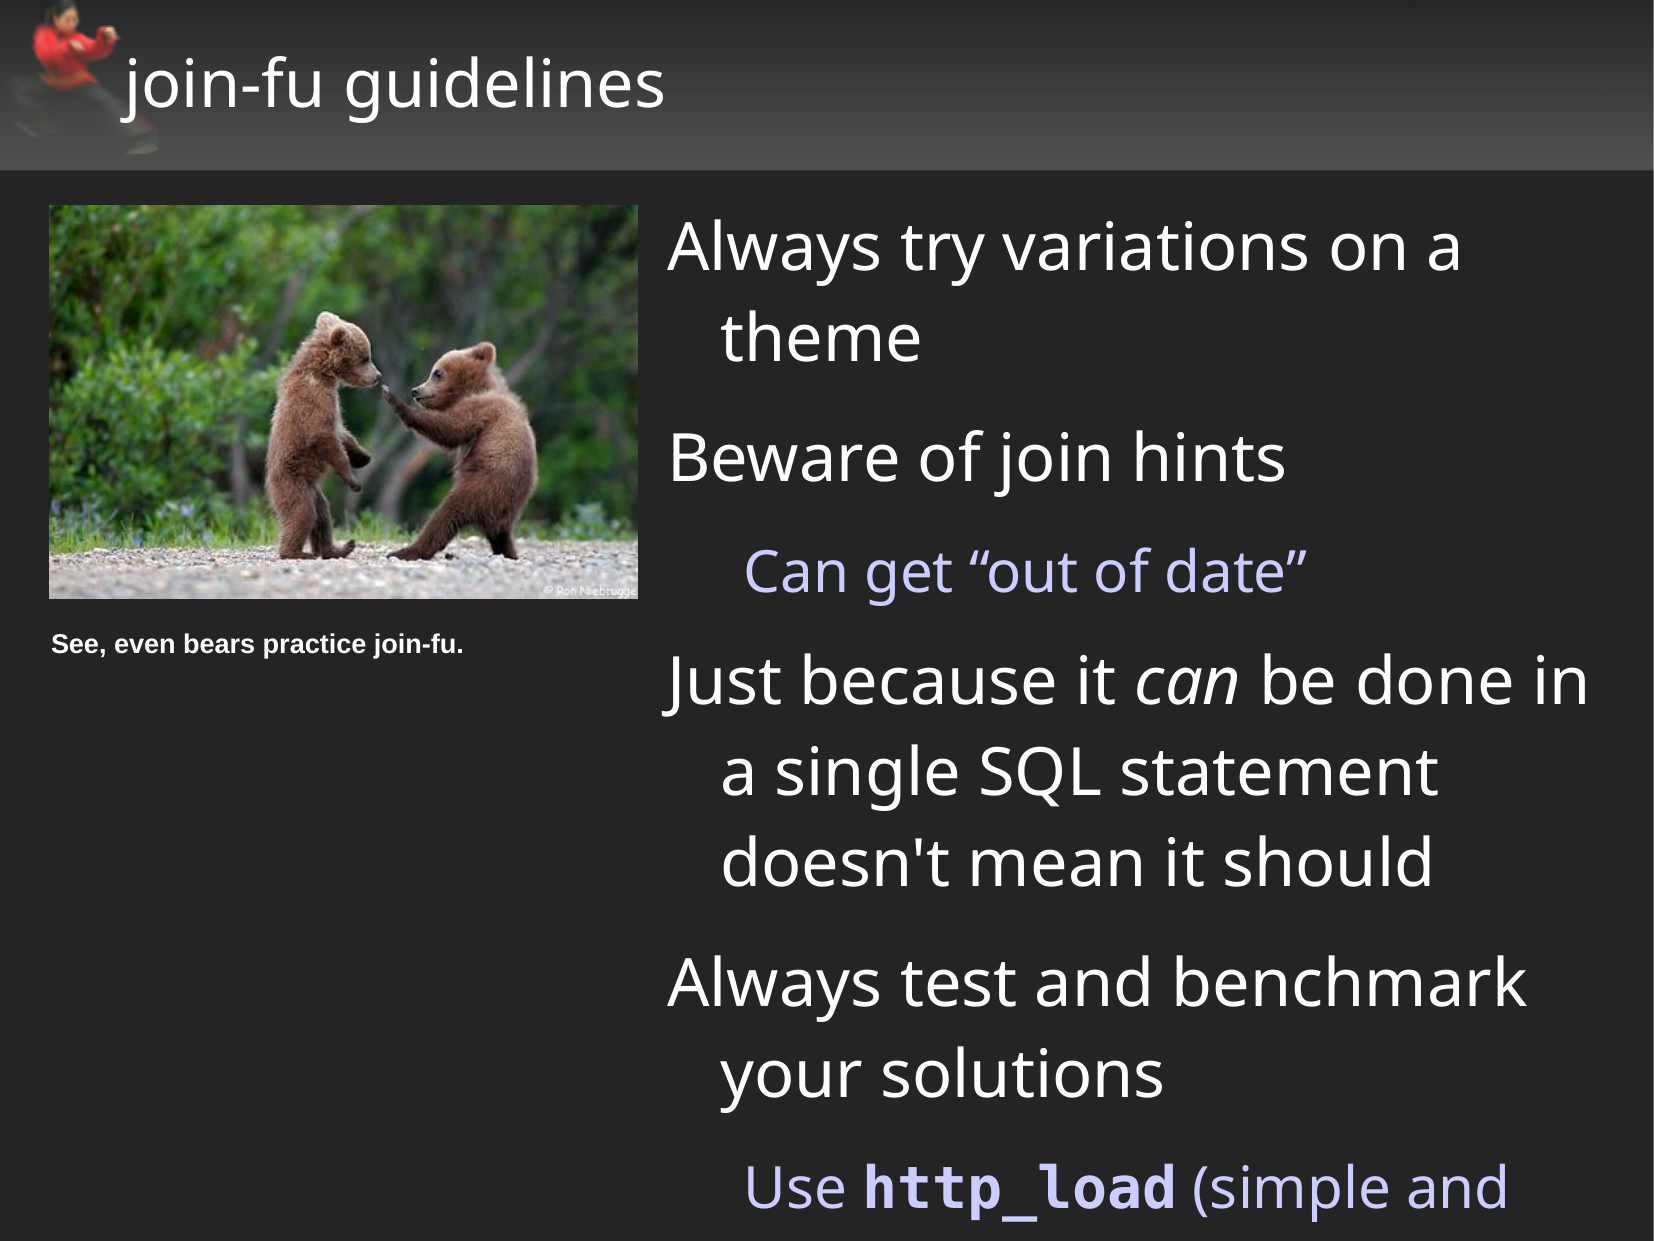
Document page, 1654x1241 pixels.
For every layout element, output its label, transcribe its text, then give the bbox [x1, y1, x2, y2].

list Always try variations on a theme Beware of join hints Can get “out of date” Just because it can be done in a single SQL statement doesn't mean it should Always test and benchmark your solutions Use http_load (simple and effective for web stuff) [649, 199, 1625, 1166]
title join-fu guidelines [124, 39, 1625, 125]
picture [0, 0, 1654, 1241]
text_box See, even bears practice join-fu. [36, 622, 488, 810]
